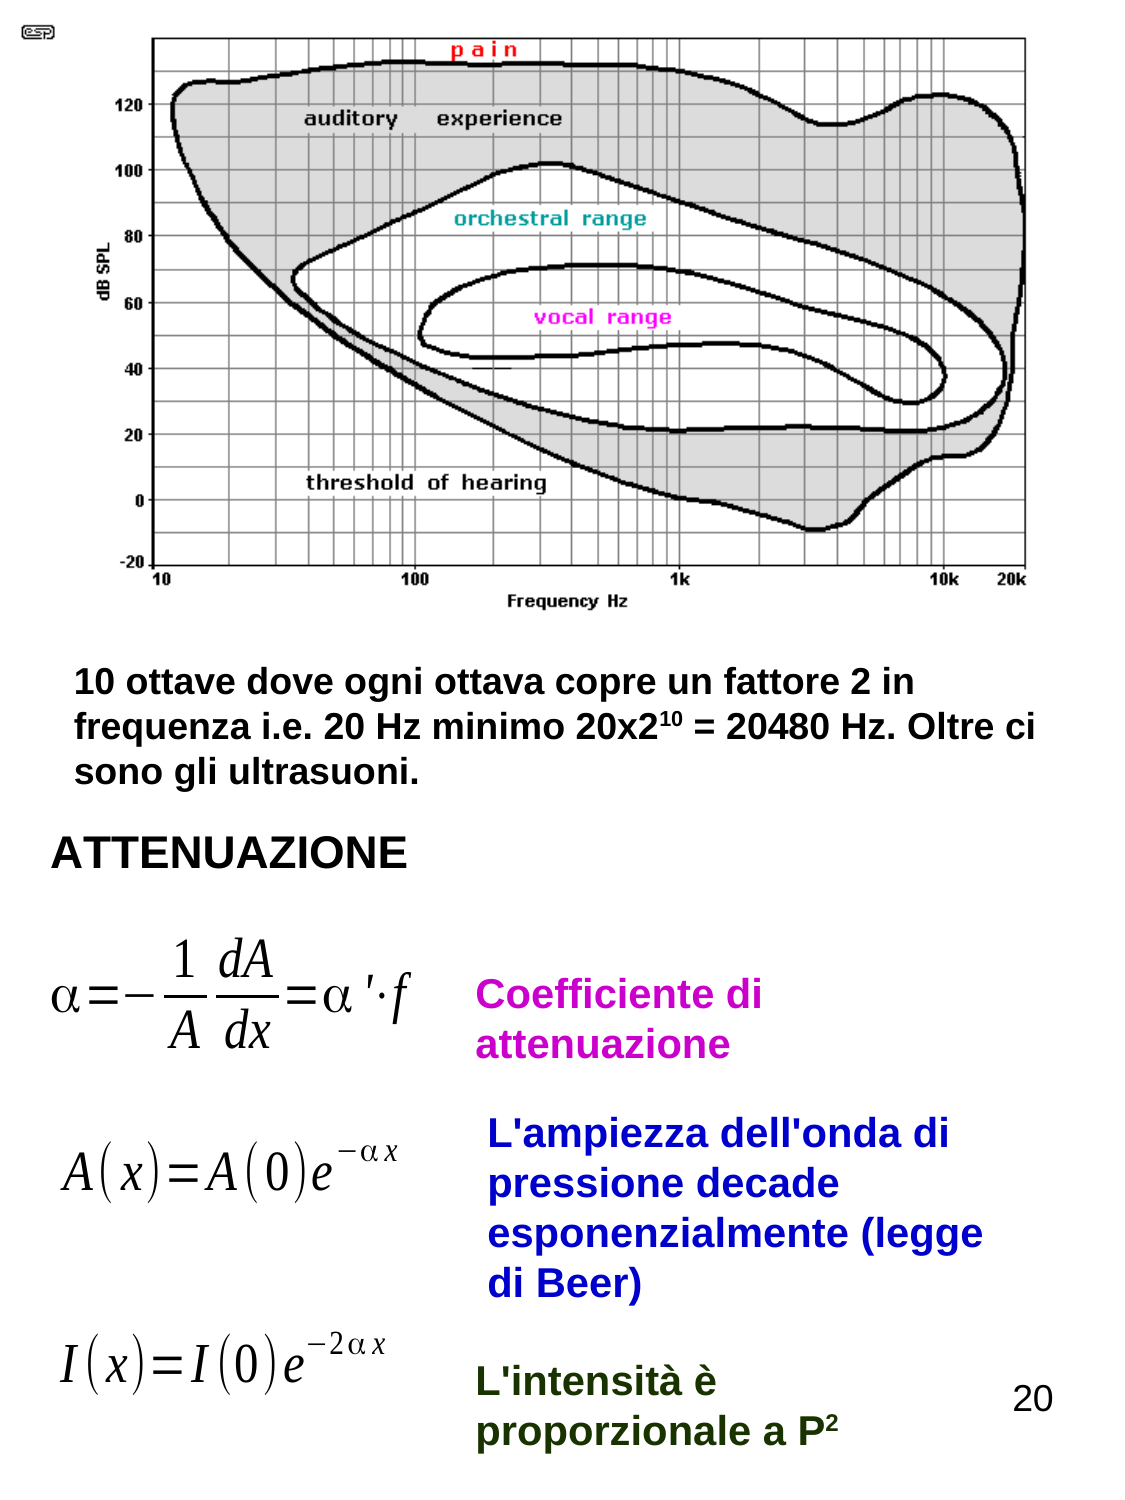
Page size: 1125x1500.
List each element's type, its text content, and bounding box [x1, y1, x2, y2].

text_box L'intensità è proporzionale a P2 [460, 1346, 945, 1462]
text_box 10 ottave dove ogni ottava copre un fattore 2 in frequenza i.e. 20 Hz minimo 20x210 = 20480 Hz. Oltre ci sono gli ultrasuoni. [59, 649, 1063, 800]
text_box L'ampiezza dell'onda di pressione decade esponenzialmente (legge di Beer) [472, 1098, 1040, 1314]
chart [45, 1129, 410, 1205]
picture [11, 16, 1106, 626]
text_box [342, 1334, 827, 1500]
chart [38, 927, 427, 1063]
text_box ATTENUAZIONE [35, 814, 851, 885]
text_box Coefficiente di attenuazione [460, 959, 981, 1075]
chart [45, 1322, 399, 1398]
